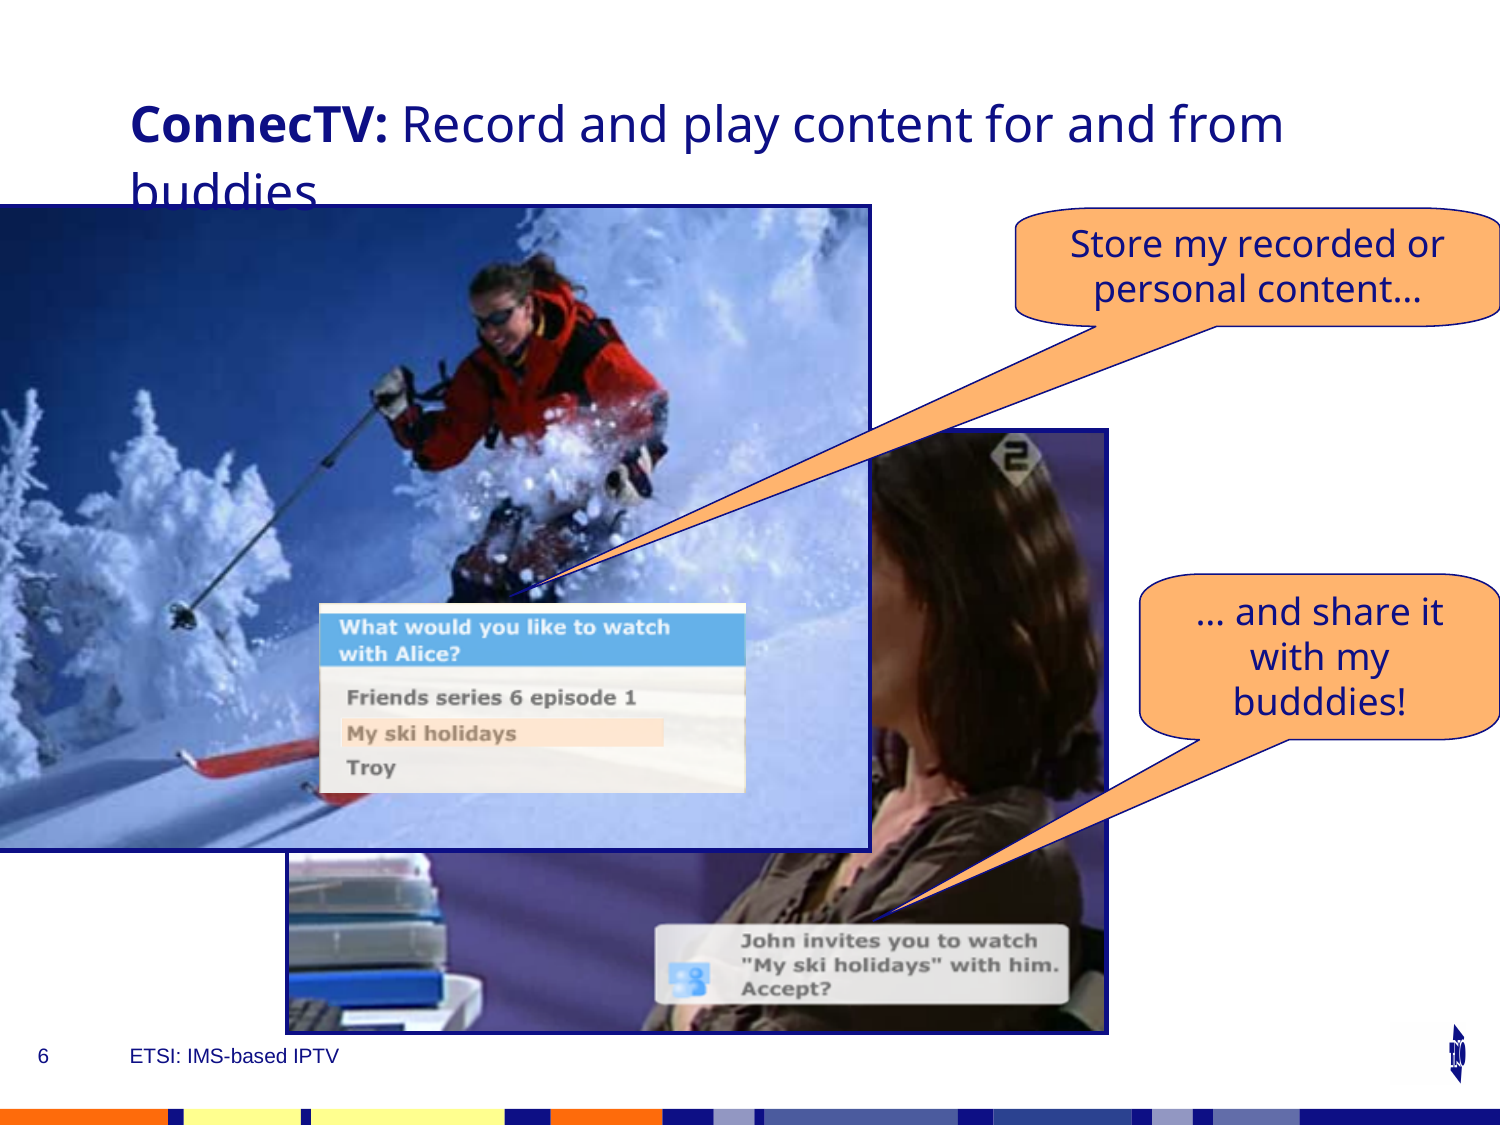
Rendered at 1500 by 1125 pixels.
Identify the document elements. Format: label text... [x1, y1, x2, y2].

picture [0, 208, 869, 849]
text_box Store my recorded or personal content… [509, 208, 1500, 597]
text_box [342, 718, 664, 747]
text_box … and share it with my budddies! [872, 574, 1500, 922]
title ConnecTV: Record and play content for and from buddies [129, 88, 1459, 223]
picture [289, 432, 1105, 1031]
